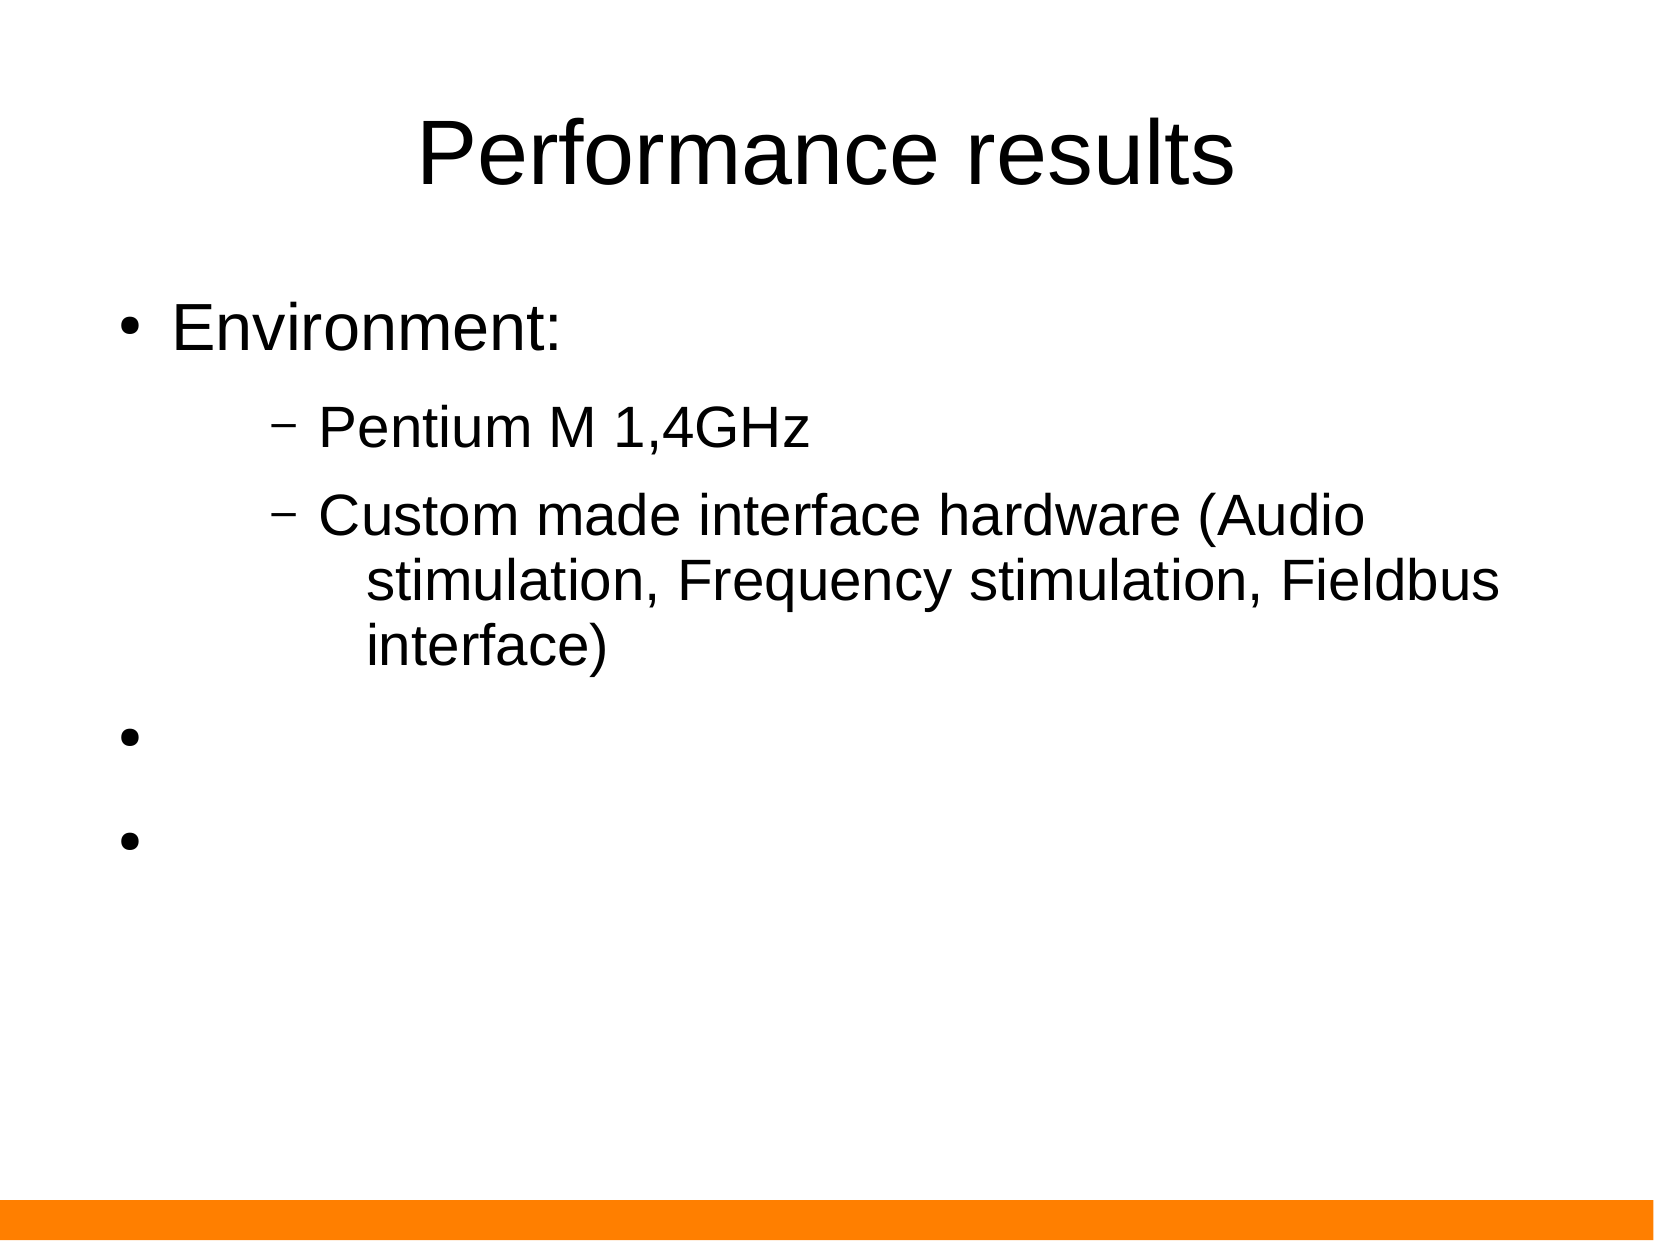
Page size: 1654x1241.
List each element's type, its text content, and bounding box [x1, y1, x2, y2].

title Performance results [82, 49, 1571, 257]
list Environment: Pentium M 1,4GHz Custom made interface hardware (Audio stimulation, Frequency stimulation, Fieldbus interface) [82, 290, 1571, 1109]
text_box [0, 1200, 1654, 1241]
